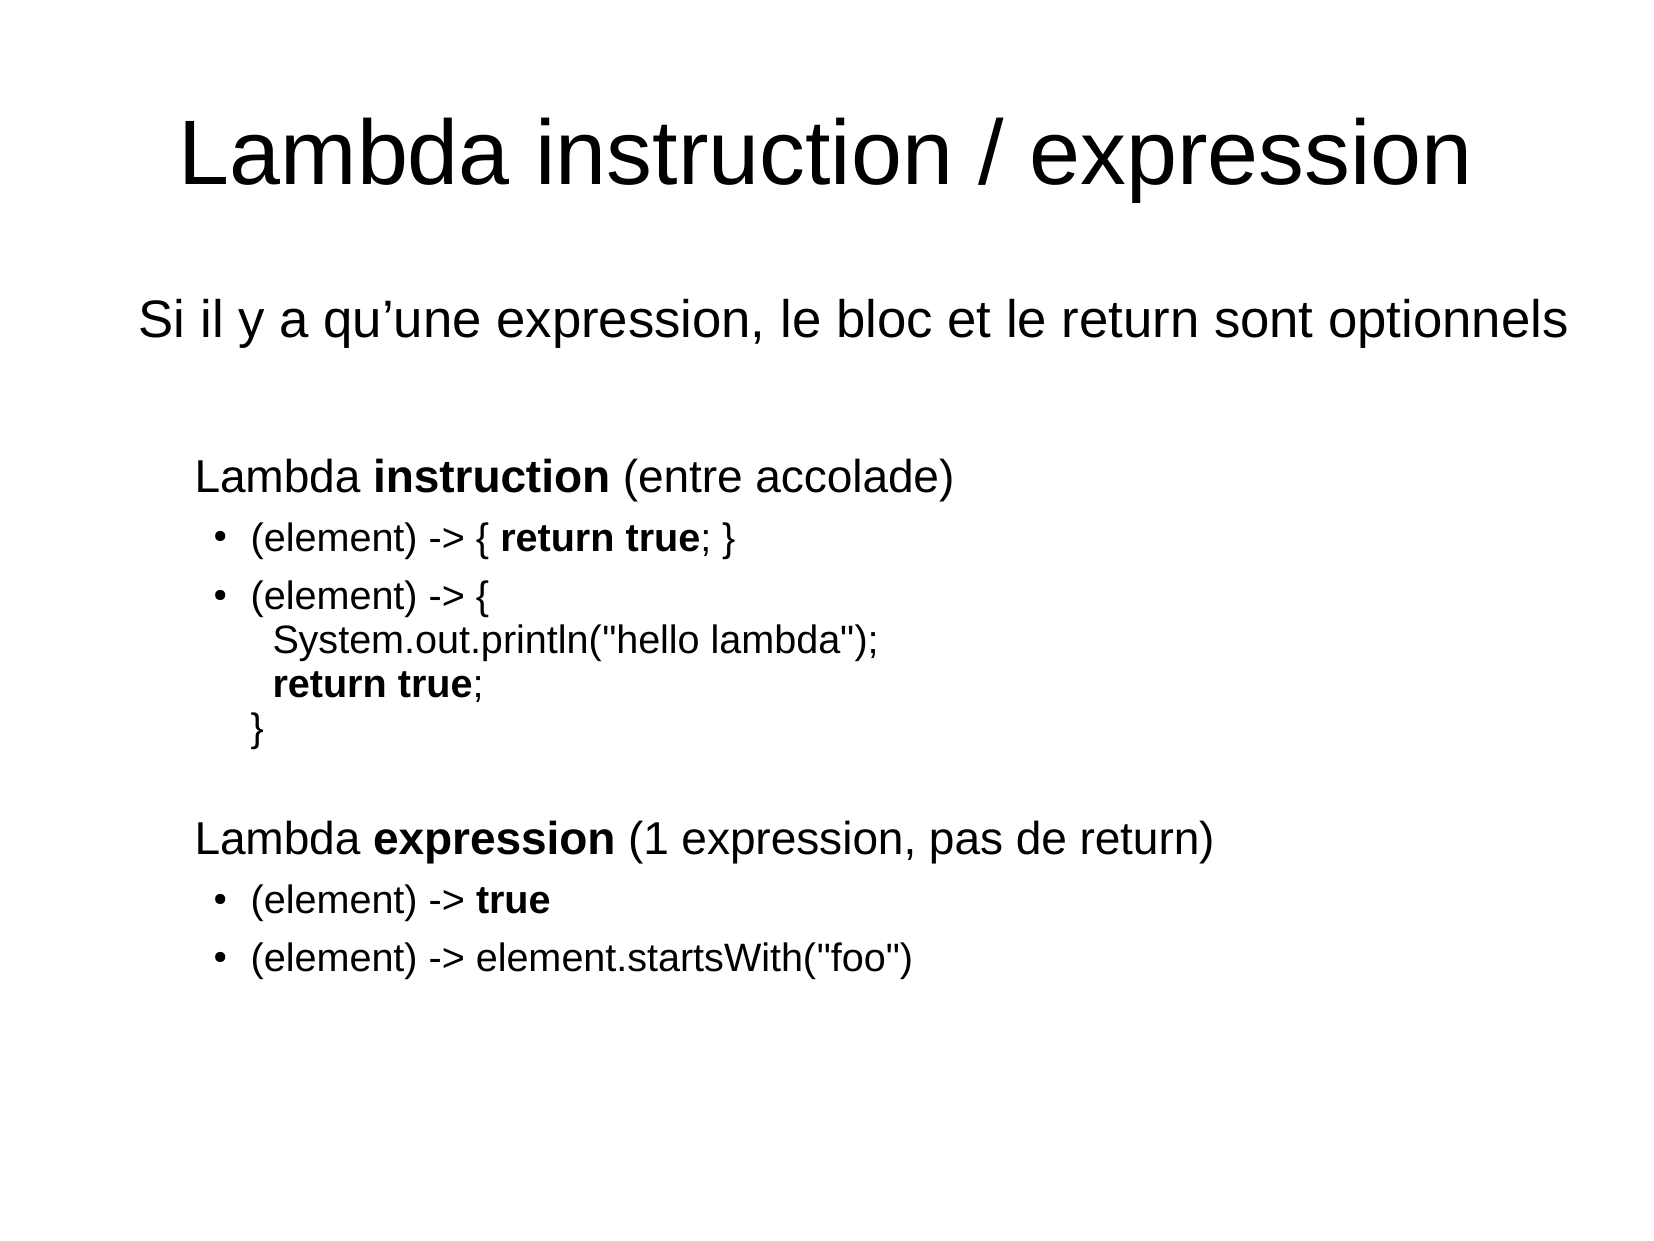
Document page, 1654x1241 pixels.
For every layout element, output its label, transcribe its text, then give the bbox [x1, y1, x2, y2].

title Lambda instruction / expression [82, 49, 1571, 257]
list Si il y a qu’une expression, le bloc et le return sont optionnels Lambda instruction (entre accolade) (element) -> { return true; } (element) -> { System.out.println("hello lambda"); return true; } Lambda expression (1 expression, pas de return) (element) -> true (element) -> element.startsWith("foo") [82, 290, 1571, 1010]
